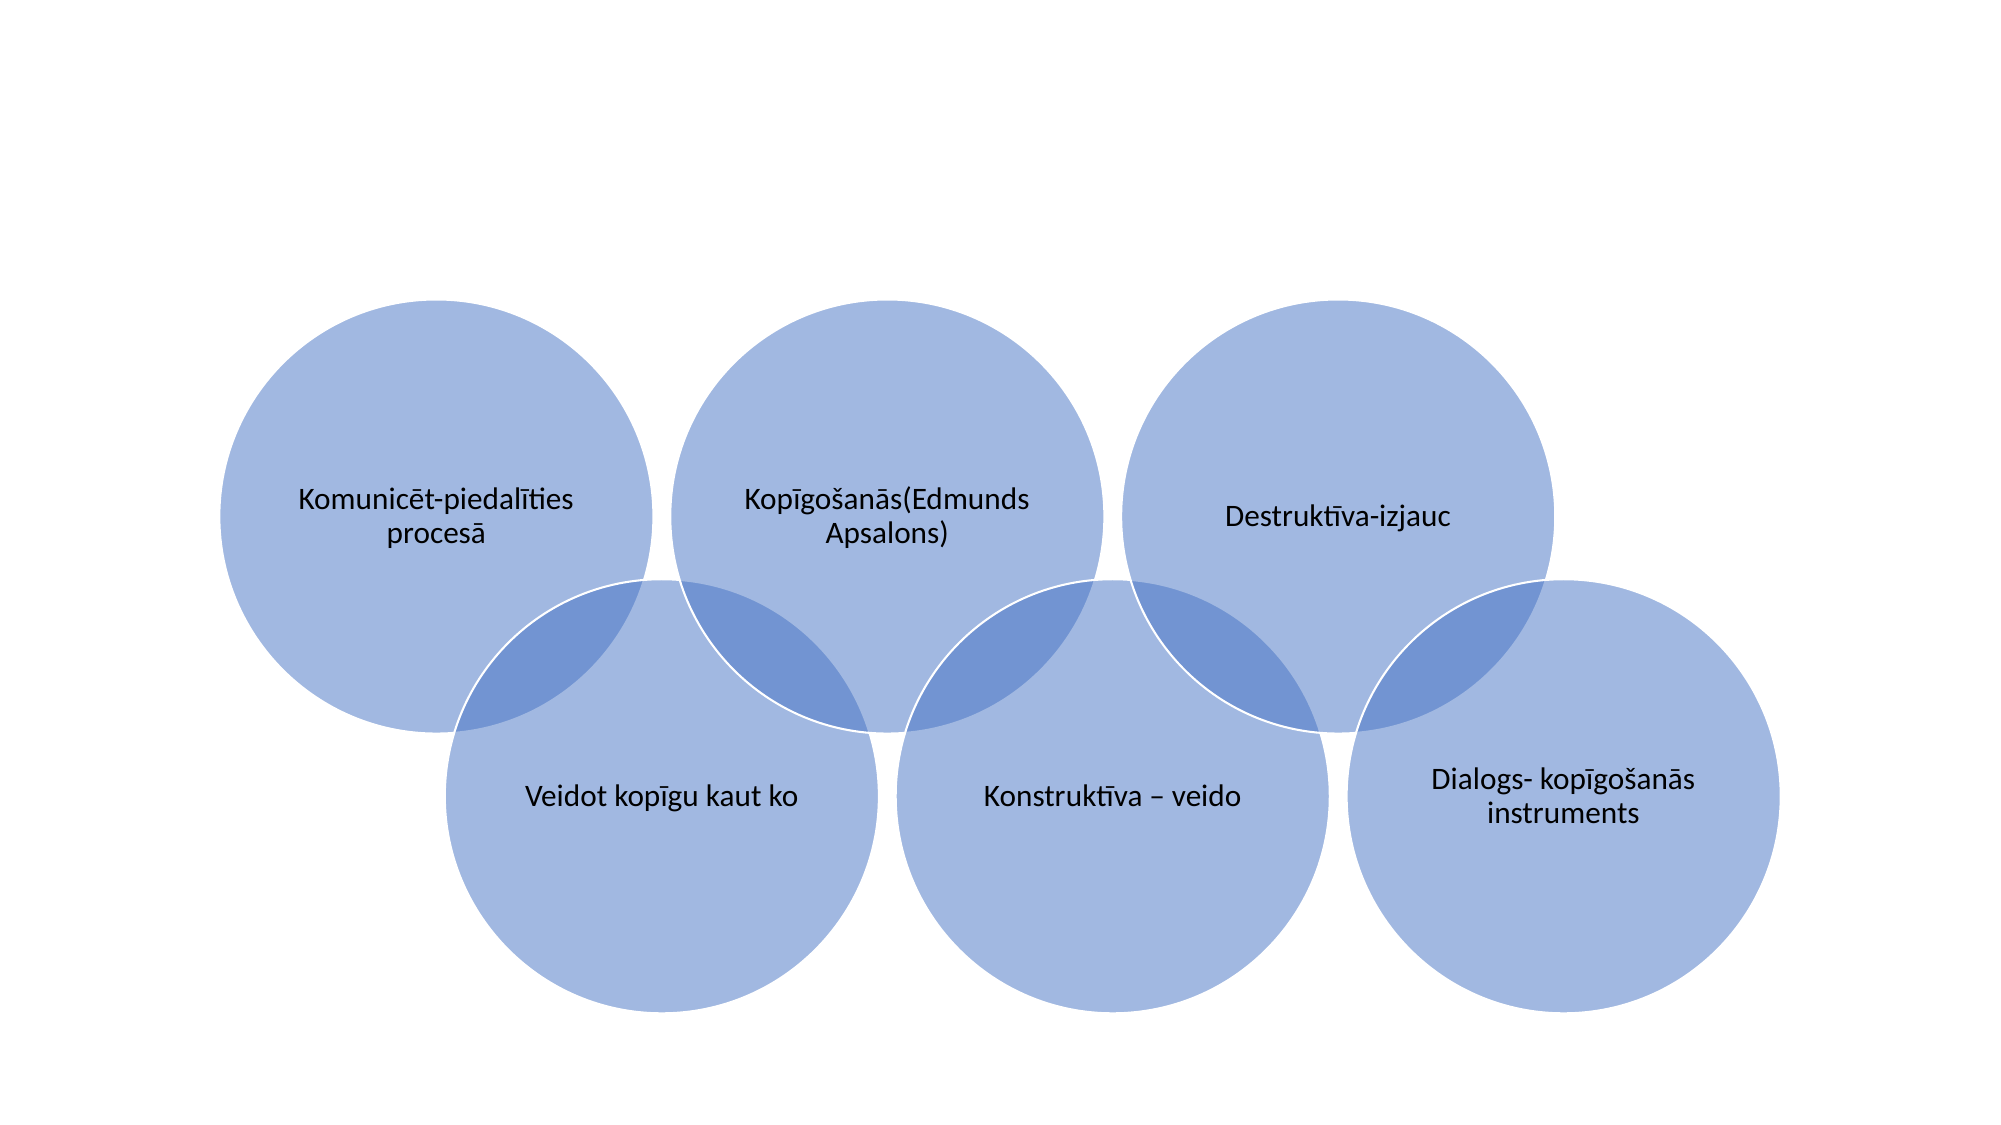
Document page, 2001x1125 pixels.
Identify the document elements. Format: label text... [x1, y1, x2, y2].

text_box Veidot kopīgu kaut ko [444, 579, 879, 1014]
text_box Dialogs- kopīgošanās instruments [1346, 579, 1781, 1014]
text_box Komunicēt-piedalīties procesā [219, 299, 654, 734]
text_box Kopīgošanās(Edmunds Apsalons) [670, 299, 1105, 734]
text_box Konstruktīva – veido [895, 579, 1330, 1014]
text_box Destruktīva-izjauc [1121, 299, 1556, 734]
